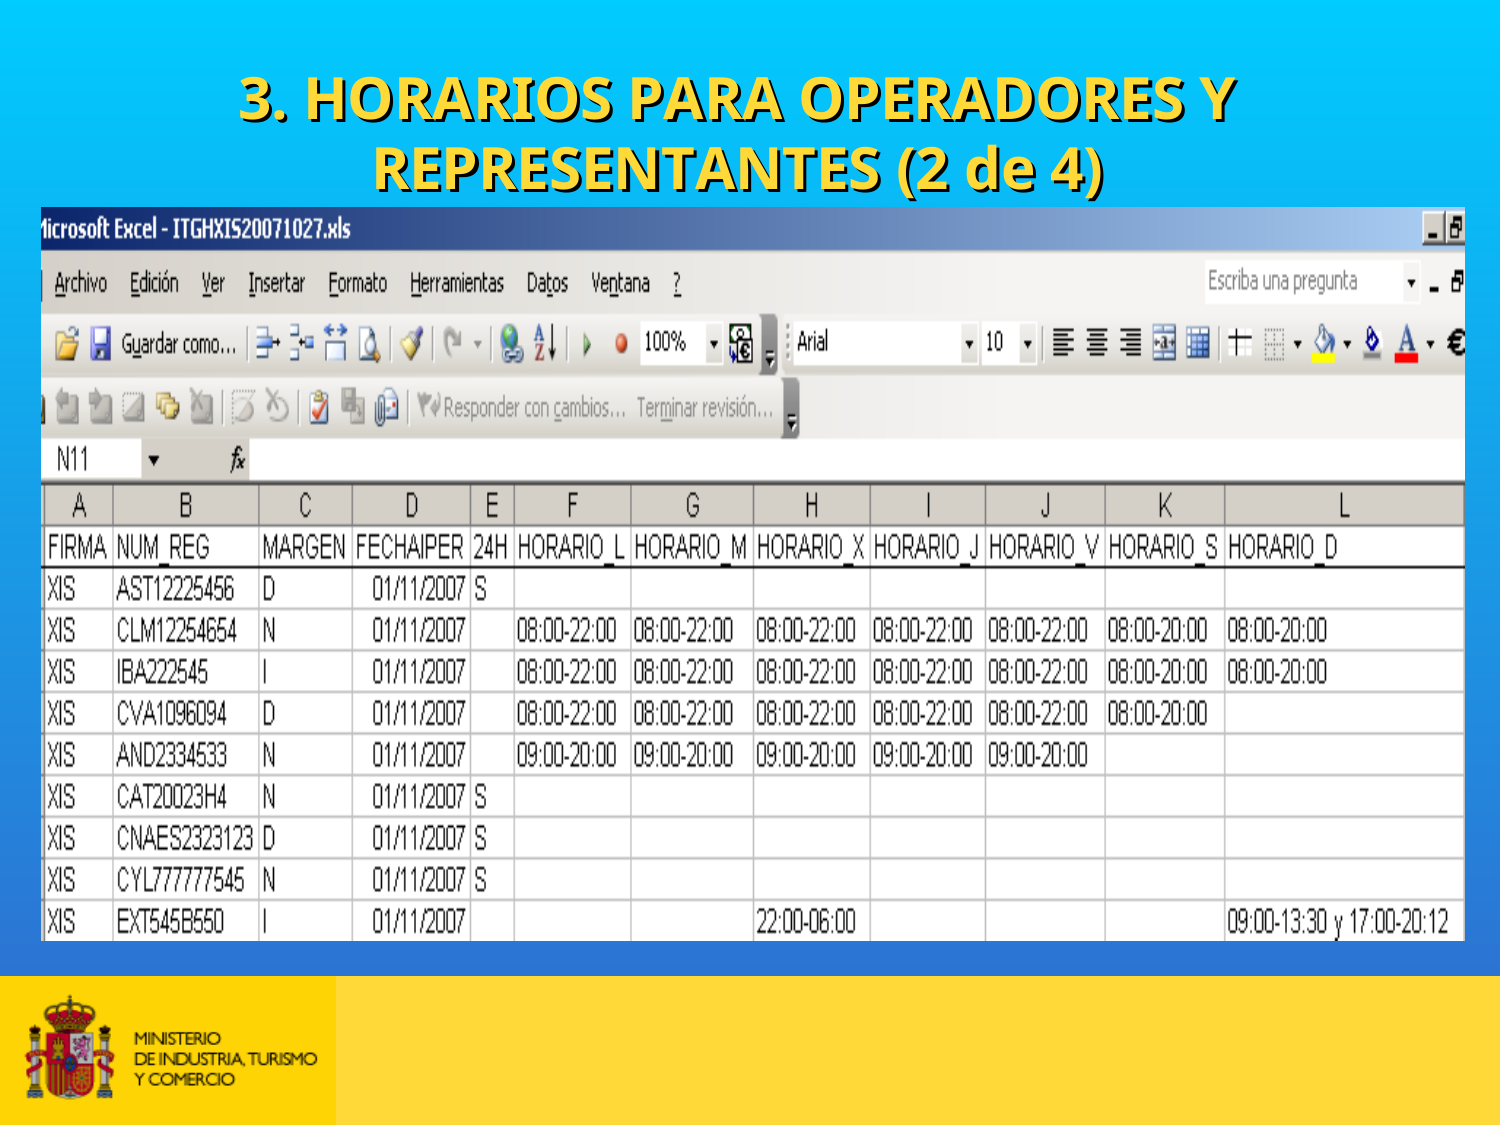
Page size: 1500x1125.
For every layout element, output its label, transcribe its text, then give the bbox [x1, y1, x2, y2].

title 3. HORARIOS PARA OPERADORES Y REPRESENTANTES (2 de 4) [99, 37, 1375, 207]
picture [41, 208, 1465, 941]
